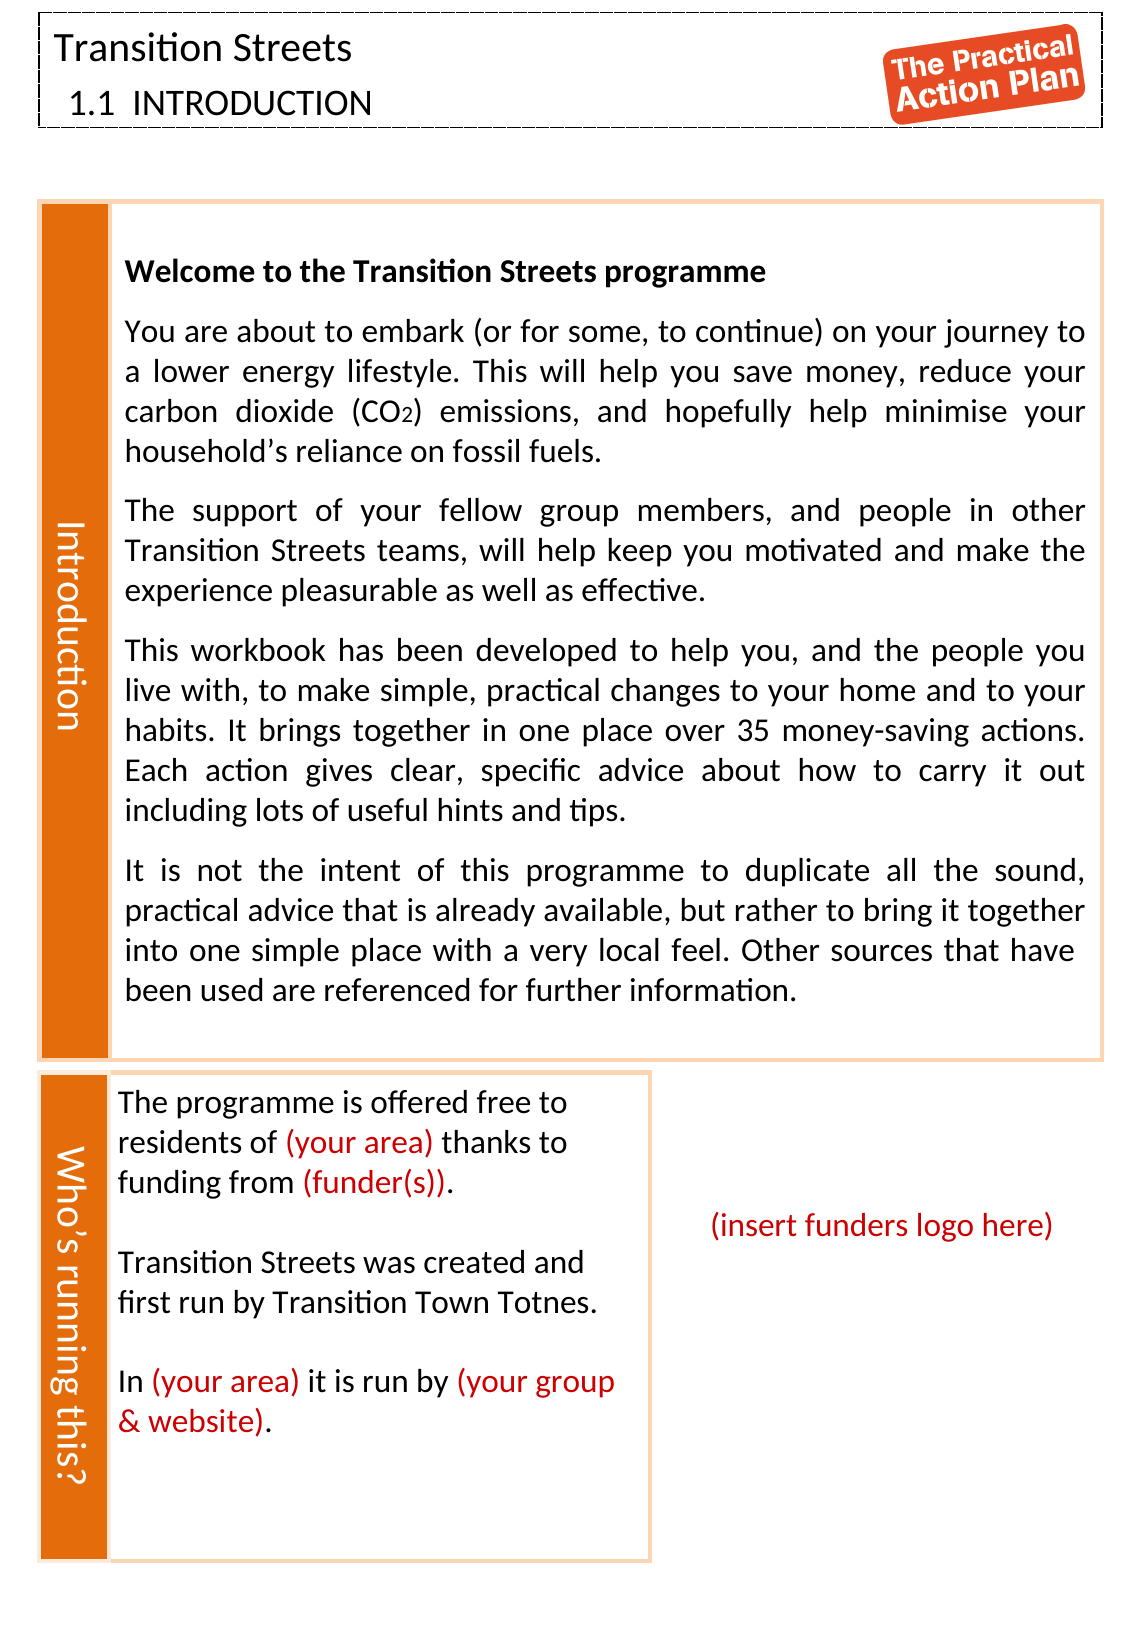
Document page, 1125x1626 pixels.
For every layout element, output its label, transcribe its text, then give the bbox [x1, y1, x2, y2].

text_box The programme is offered free to residents of (your area) thanks to funding from (funder(s)). Transition Streets was created and first run by Transition Town Totnes. In (your area) it is run by (your group & website). [110, 1072, 650, 1561]
text_box (insert funders logo here) [695, 1195, 1072, 1251]
text_box Introduction [39, 201, 110, 1061]
text_box Who’s running this? [38, 1072, 110, 1561]
picture [870, 24, 1102, 128]
text_box Welcome to the Transition Streets programme You are about to embark (or for some, to continue) on your journey to a lower energy lifestyle. This will help you save money, reduce your carbon dioxide (CO2) emissions, and hopefully help minimise your household’s reliance on fossil fuels. The support of your fellow group members, and people in other Transition Streets teams, will help keep you motivated and make the experience pleasurable as well as effective. This workbook has been developed to help you, and the people you live with, to make simple, practical changes to your home and to your habits. It brings together in one place over 35 money-saving actions. Each action gives clear, specific advice about how to carry it out including lots of useful hints and tips. It is not the intent of this programme to duplicate all the sound, practical advice that is already available, but rather to bring it together into one simple place with a very local feel. Other sources that have been used are referenced for further information. [110, 201, 1103, 1061]
text_box 1.1 INTRODUCTION [53, 70, 560, 131]
